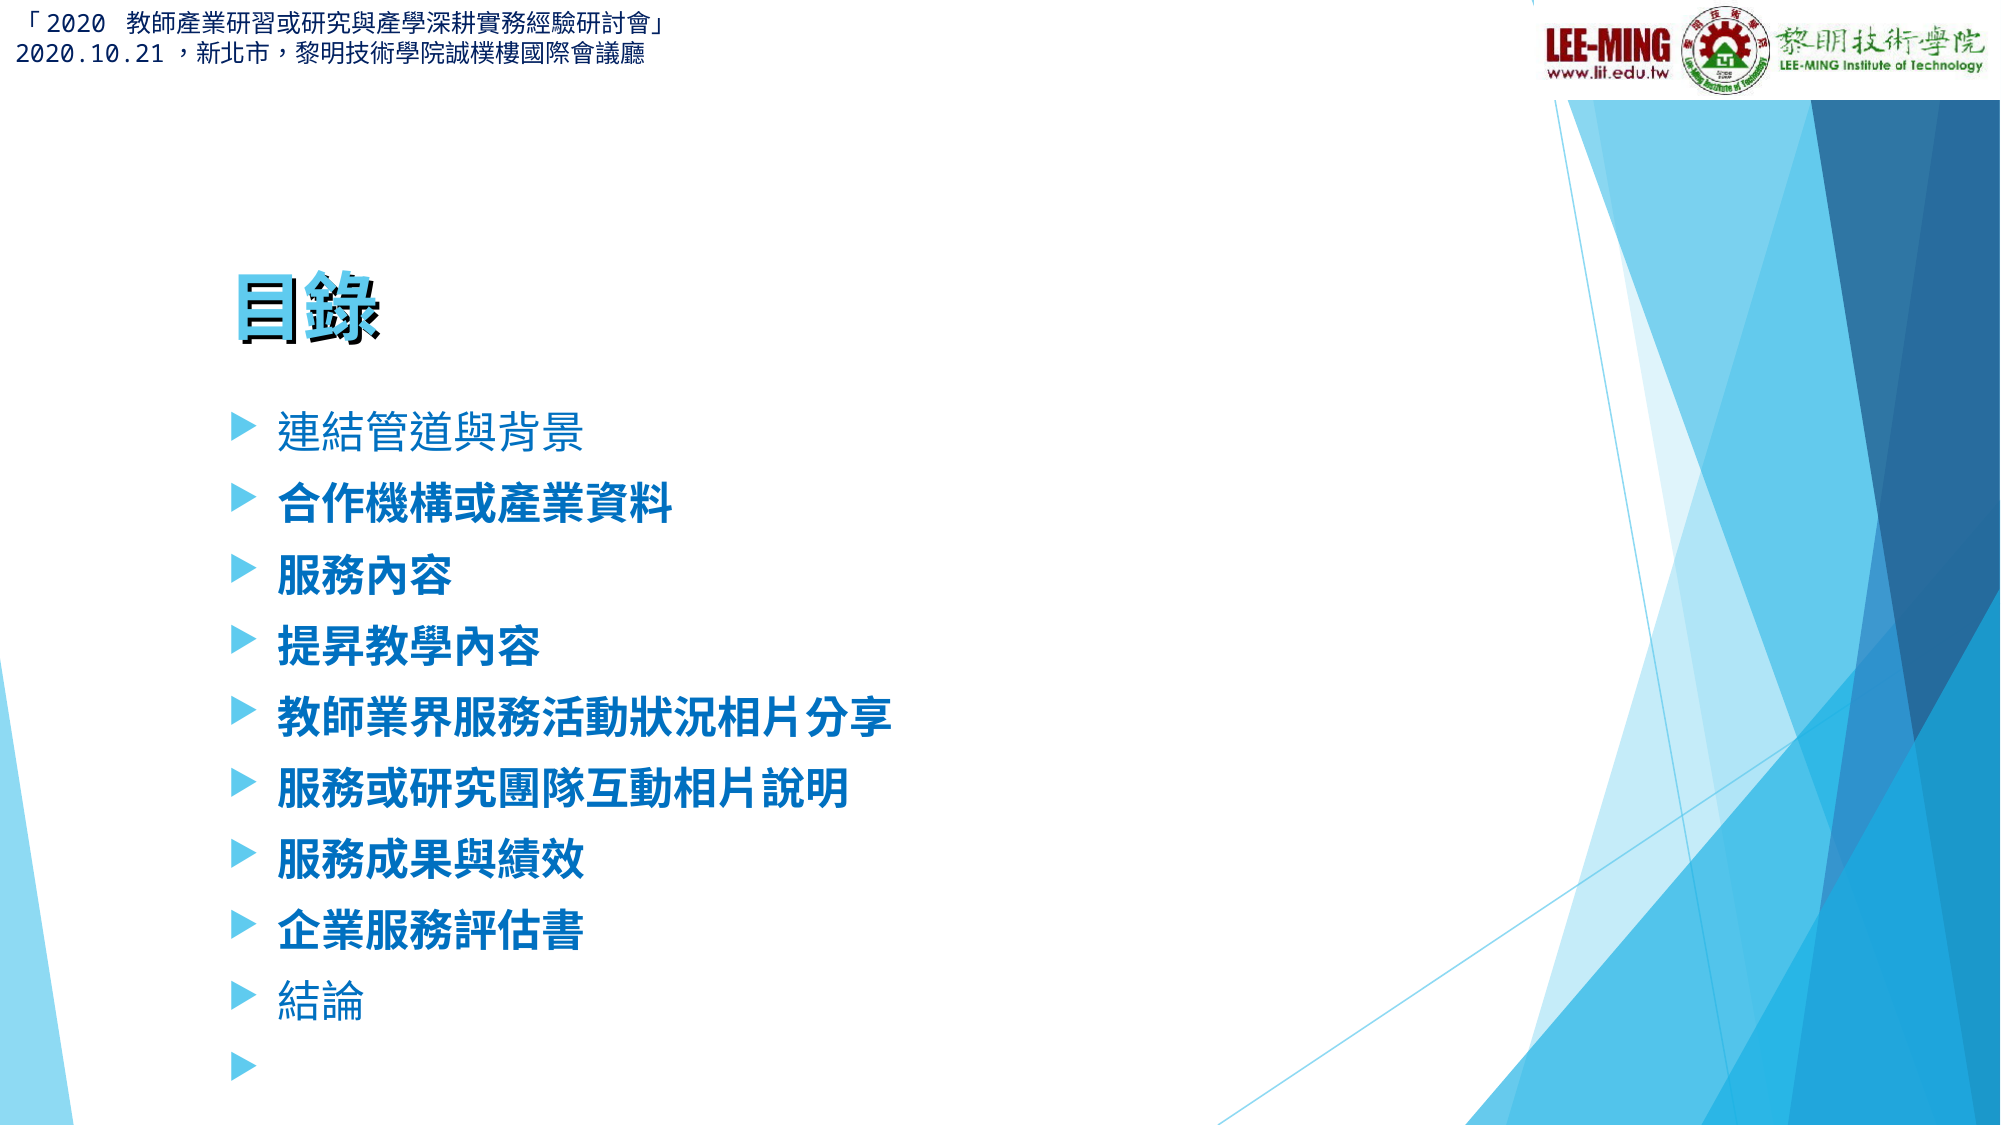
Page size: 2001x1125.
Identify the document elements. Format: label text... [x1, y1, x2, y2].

title 目錄 [213, 251, 1624, 373]
list 連結管道與背景 合作機構或產業資料 服務內容 提昇教學內容 教師業界服務活動狀況相片分享 服務或研究團隊互動相片說明 服務成果與績效 企業服務評估書 結論 [213, 397, 1624, 1034]
